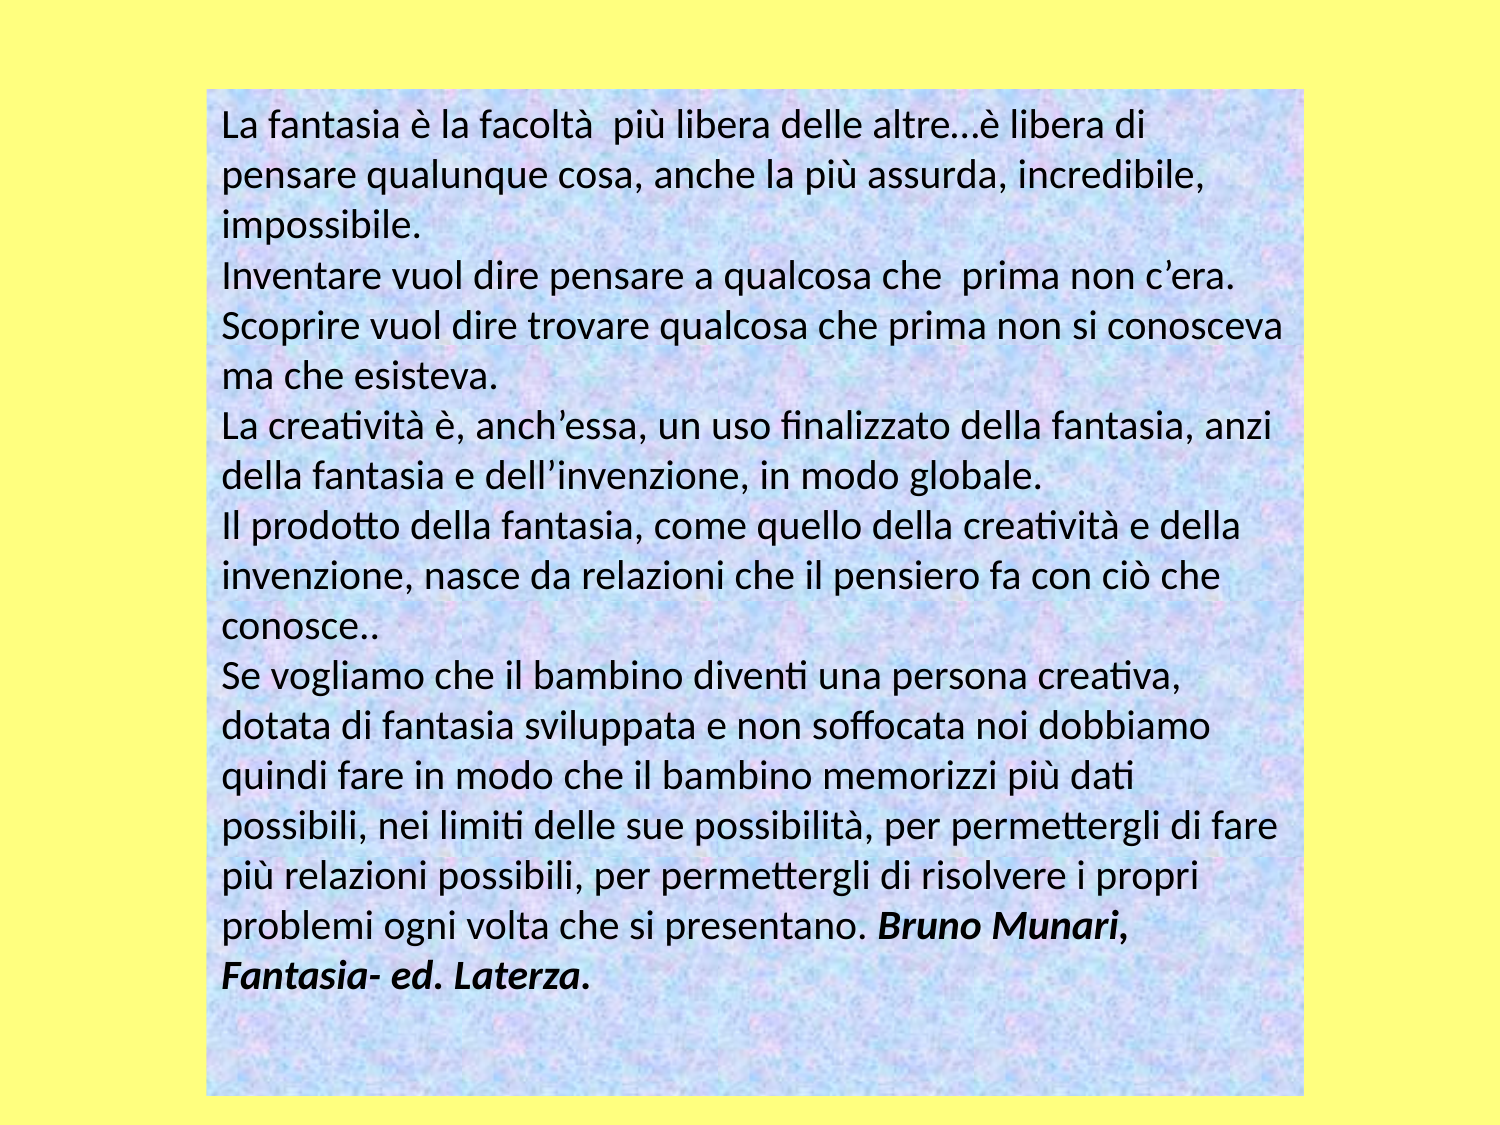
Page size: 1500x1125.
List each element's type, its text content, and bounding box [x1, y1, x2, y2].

text_box La fantasia è la facoltà più libera delle altre…è libera di pensare qualunque cosa, anche la più assurda, incredibile, impossibile. Inventare vuol dire pensare a qualcosa che prima non c’era. Scoprire vuol dire trovare qualcosa che prima non si conosceva ma che esisteva. La creatività è, anch’essa, un uso finalizzato della fantasia, anzi della fantasia e dell’invenzione, in modo globale. Il prodotto della fantasia, come quello della creatività e della invenzione, nasce da relazioni che il pensiero fa con ciò che conosce.. Se vogliamo che il bambino diventi una persona creativa, dotata di fantasia sviluppata e non soffocata noi dobbiamo quindi fare in modo che il bambino memorizzi più dati possibili, nei limiti delle sue possibilità, per permettergli di fare più relazioni possibili, per permettergli di risolvere i propri problemi ogni volta che si presentano. Bruno Munari, Fantasia- ed. Laterza. [206, 89, 1304, 1096]
